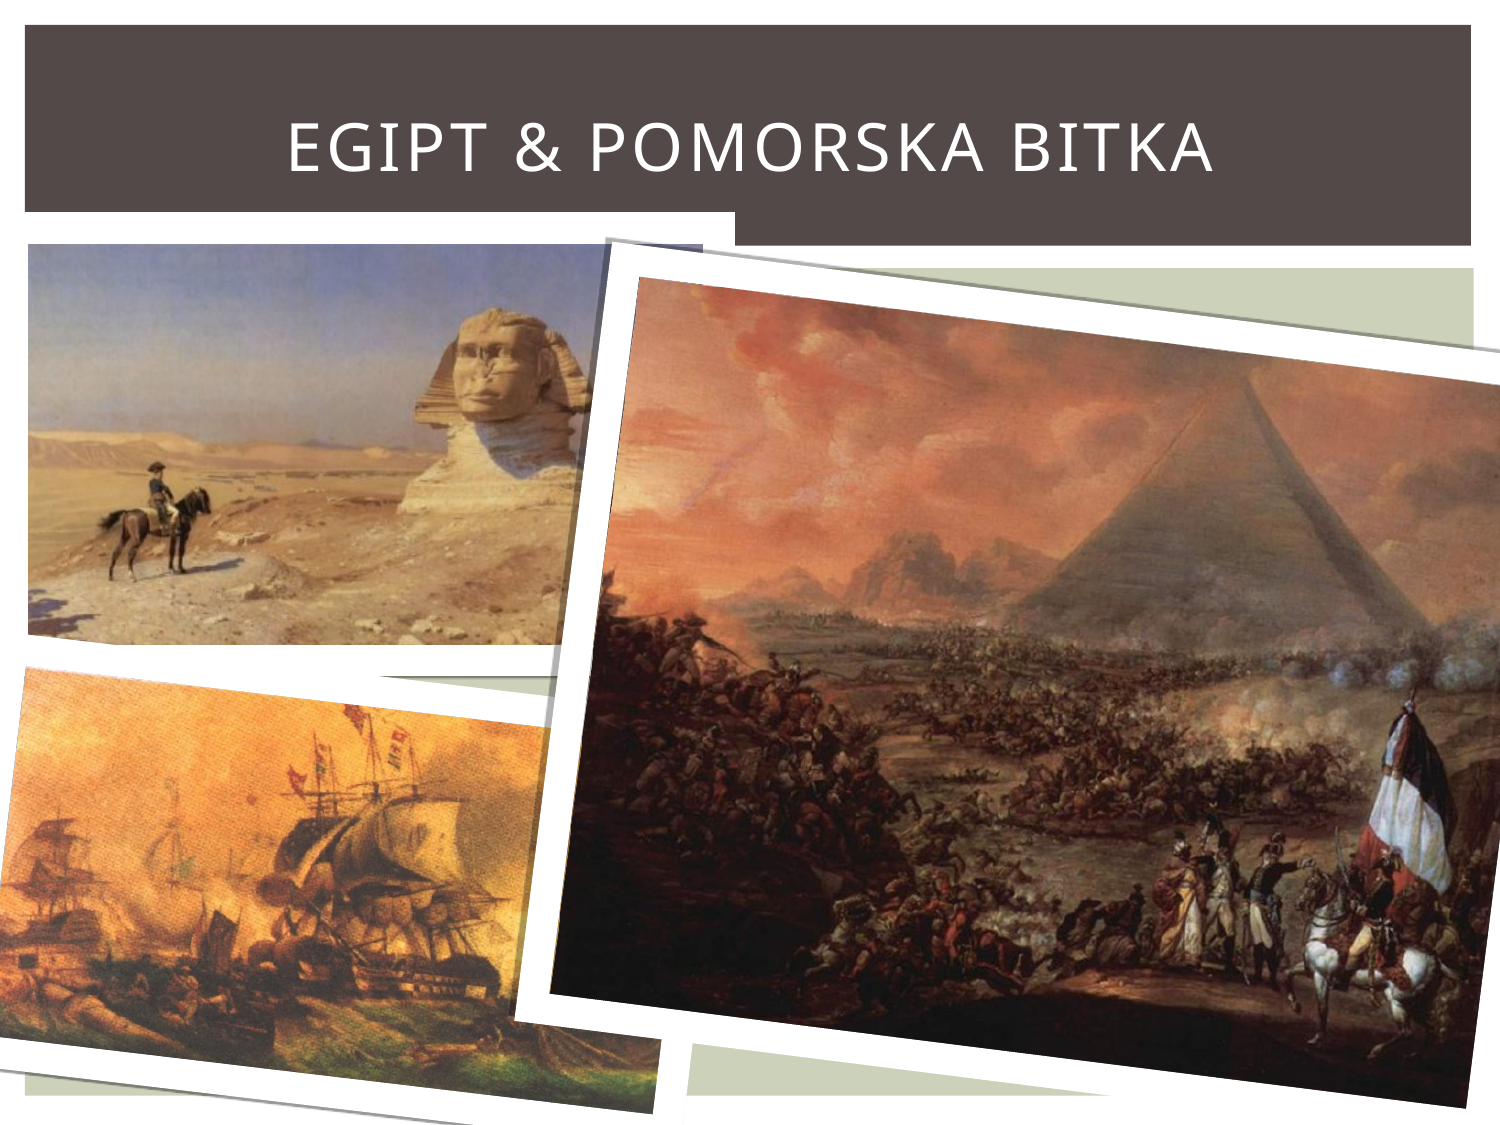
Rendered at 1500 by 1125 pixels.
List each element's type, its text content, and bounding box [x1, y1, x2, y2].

picture [0, 665, 662, 1115]
picture [631, 243, 704, 253]
picture [28, 243, 611, 646]
picture [549, 276, 1500, 1109]
title EGIPT & POMORSKA BITKA [62, 58, 1438, 232]
